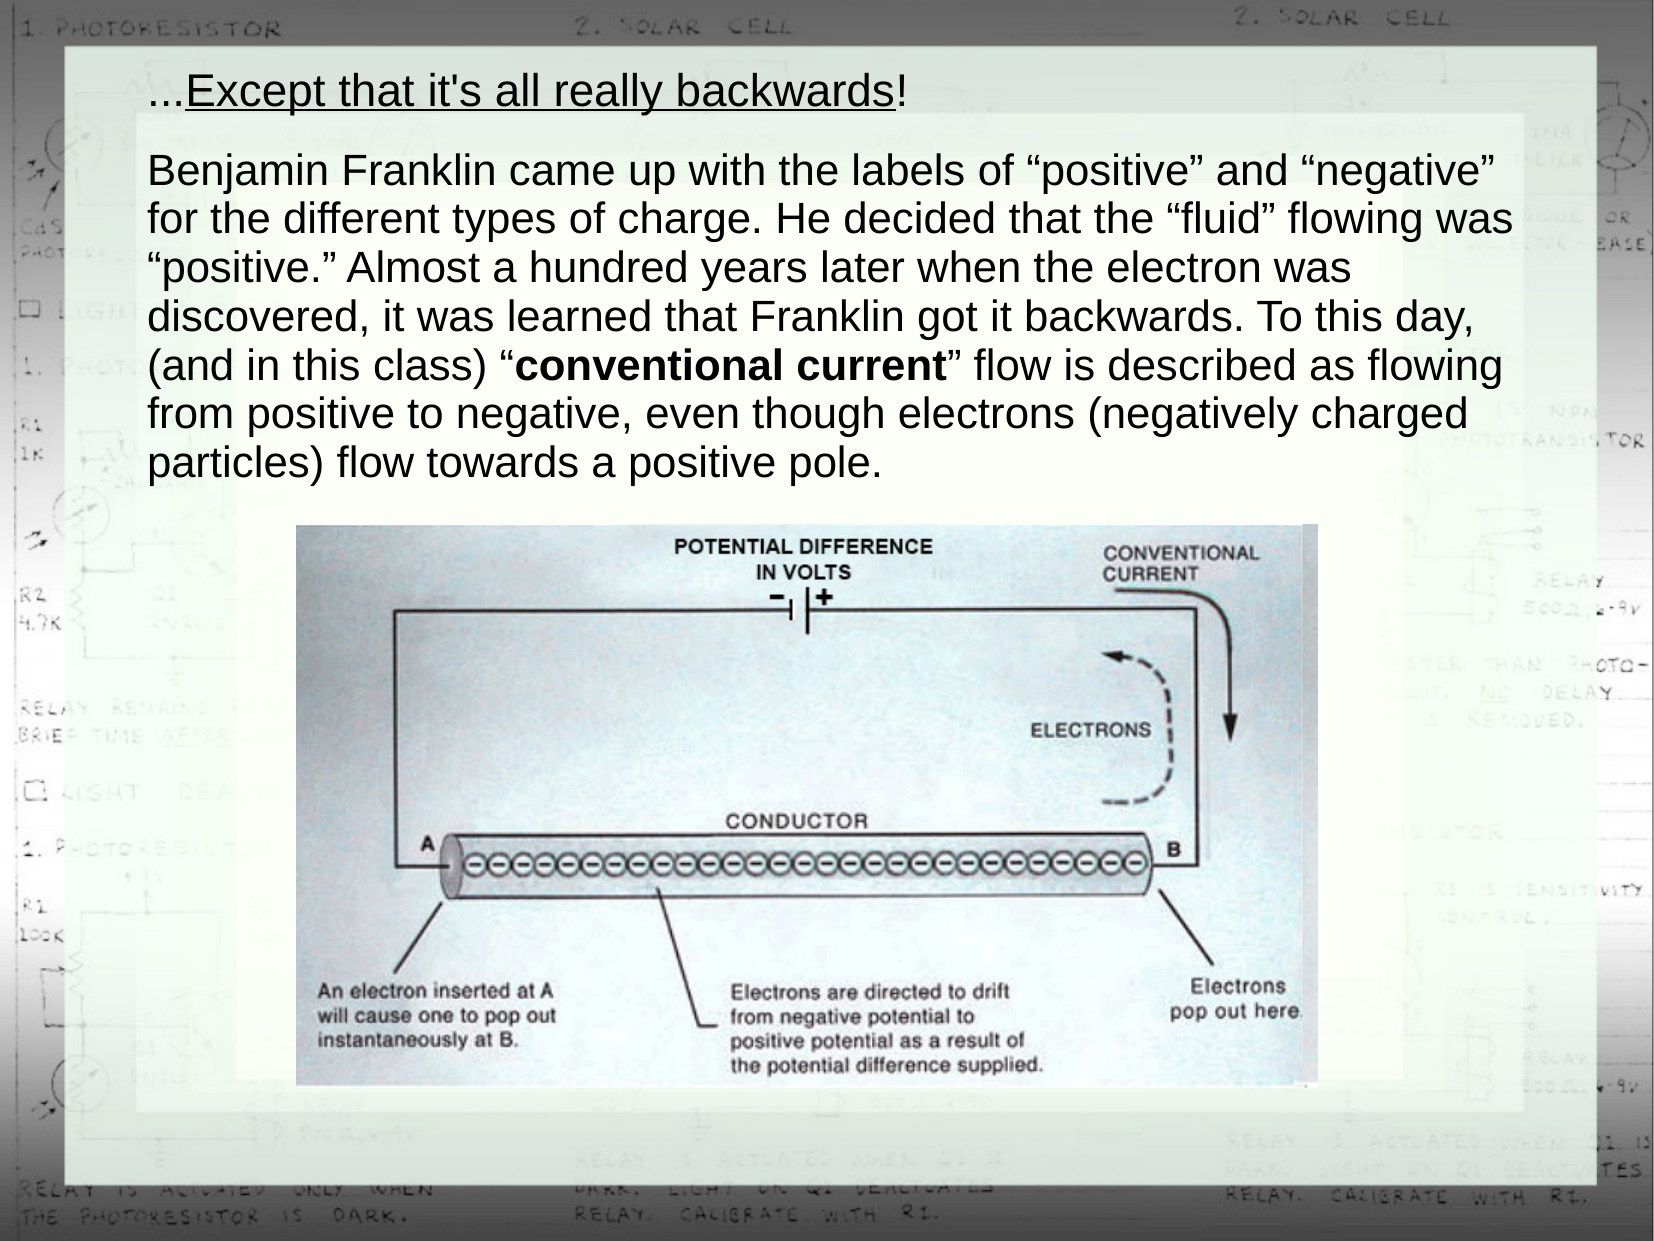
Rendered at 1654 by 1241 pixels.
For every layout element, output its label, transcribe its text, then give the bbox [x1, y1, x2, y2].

text_box Benjamin Franklin came up with the labels of “positive” and “negative” for the different types of charge. He decided that the “fluid” flowing was “positive.” Almost a hundred years later when the electron was discovered, it was learned that Franklin got it backwards. To this day, (and in this class) “conventional current” flow is described as flowing from positive to negative, even though electrons (negatively charged particles) flow towards a positive pole. [132, 138, 1534, 544]
picture [0, 0, 1654, 1241]
text_box ...Except that it's all really backwards! [132, 57, 1108, 124]
